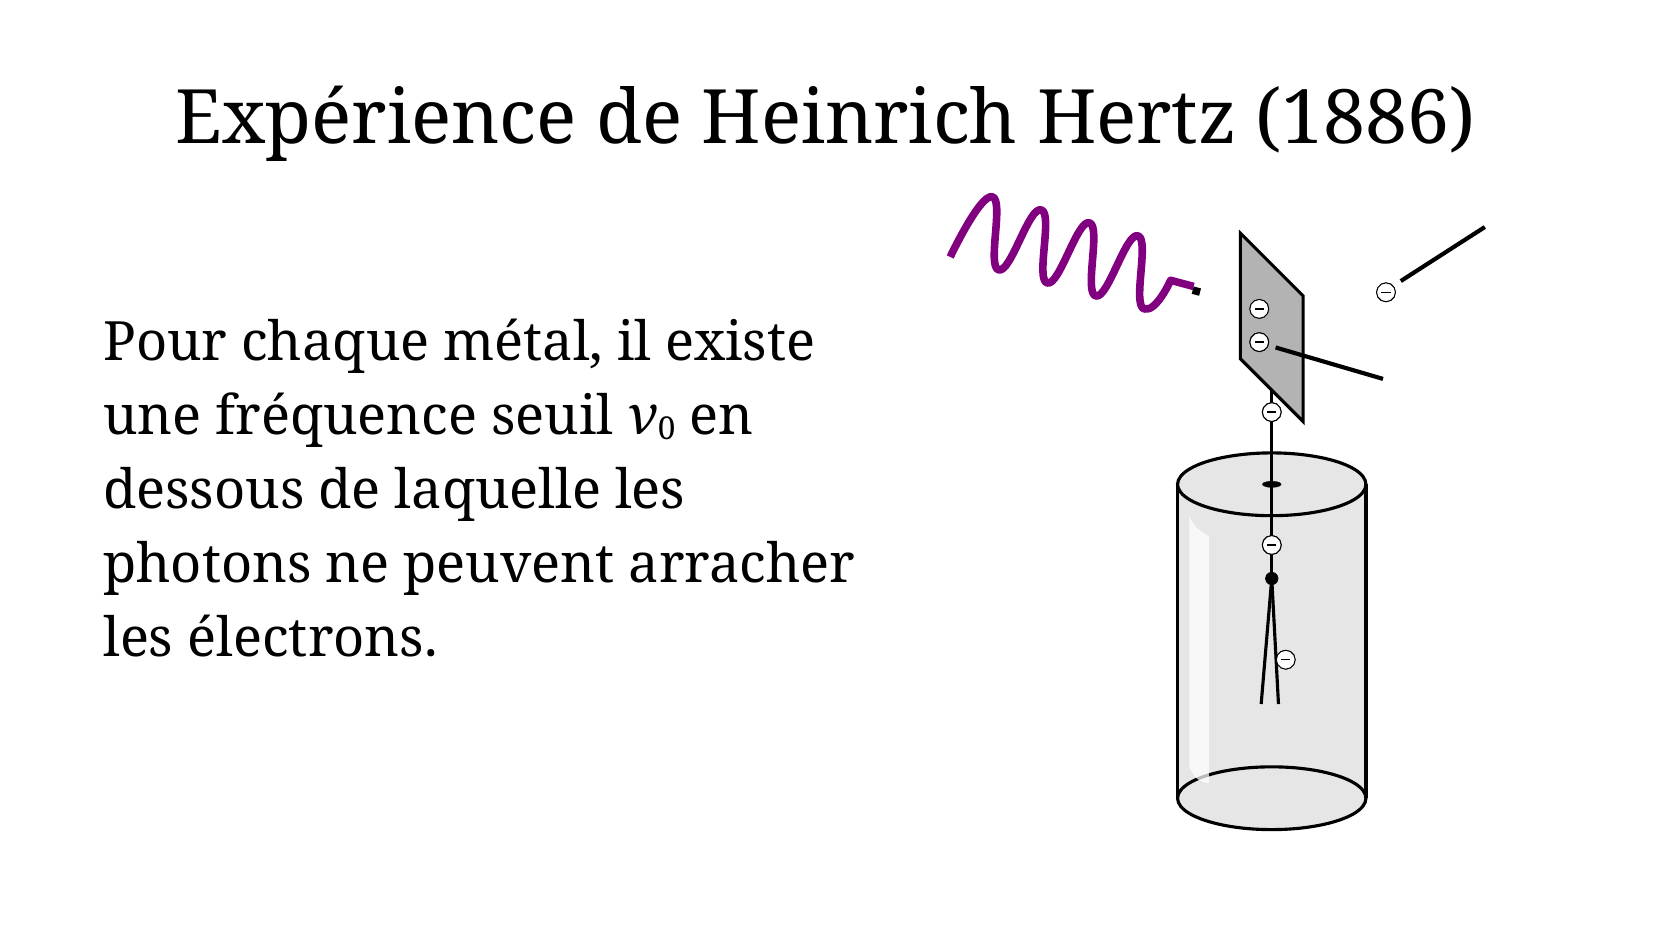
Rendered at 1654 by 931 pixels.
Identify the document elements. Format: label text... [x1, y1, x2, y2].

picture [848, 94, 1587, 930]
title Expérience de Heinrich Hertz (1886) [82, 37, 1571, 193]
text_box Pour chaque métal, il existe une fréquence seuil ν0 en dessous de laquelle les photons ne peuvent arracher les électrons. [88, 295, 848, 621]
